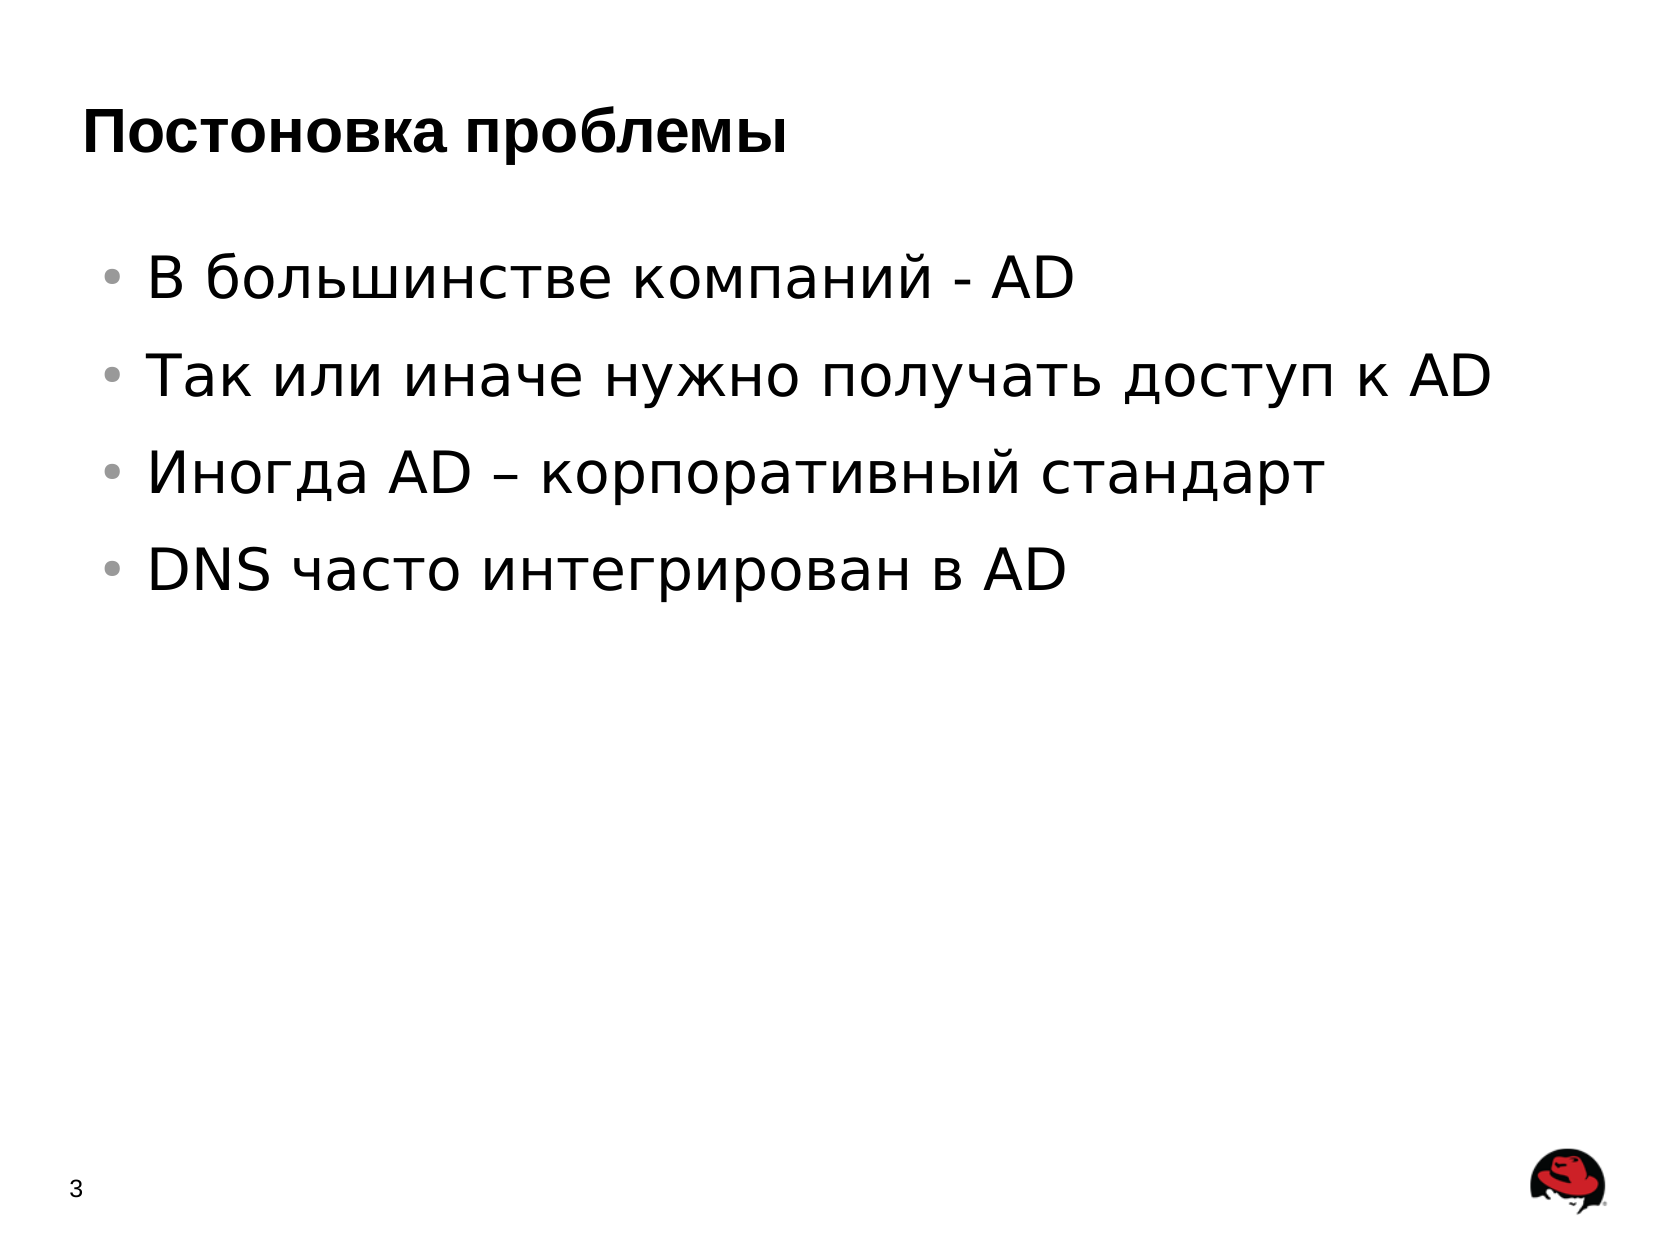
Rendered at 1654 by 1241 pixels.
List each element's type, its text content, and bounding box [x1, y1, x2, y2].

title Постоновка проблемы [82, 37, 1571, 226]
picture [1529, 1146, 1613, 1224]
list В большинстве компаний - AD Так или иначе нужно получать доступ к AD Иногда AD – корпоративный стандарт DNS часто интегрирован в AD [86, 244, 1576, 1039]
